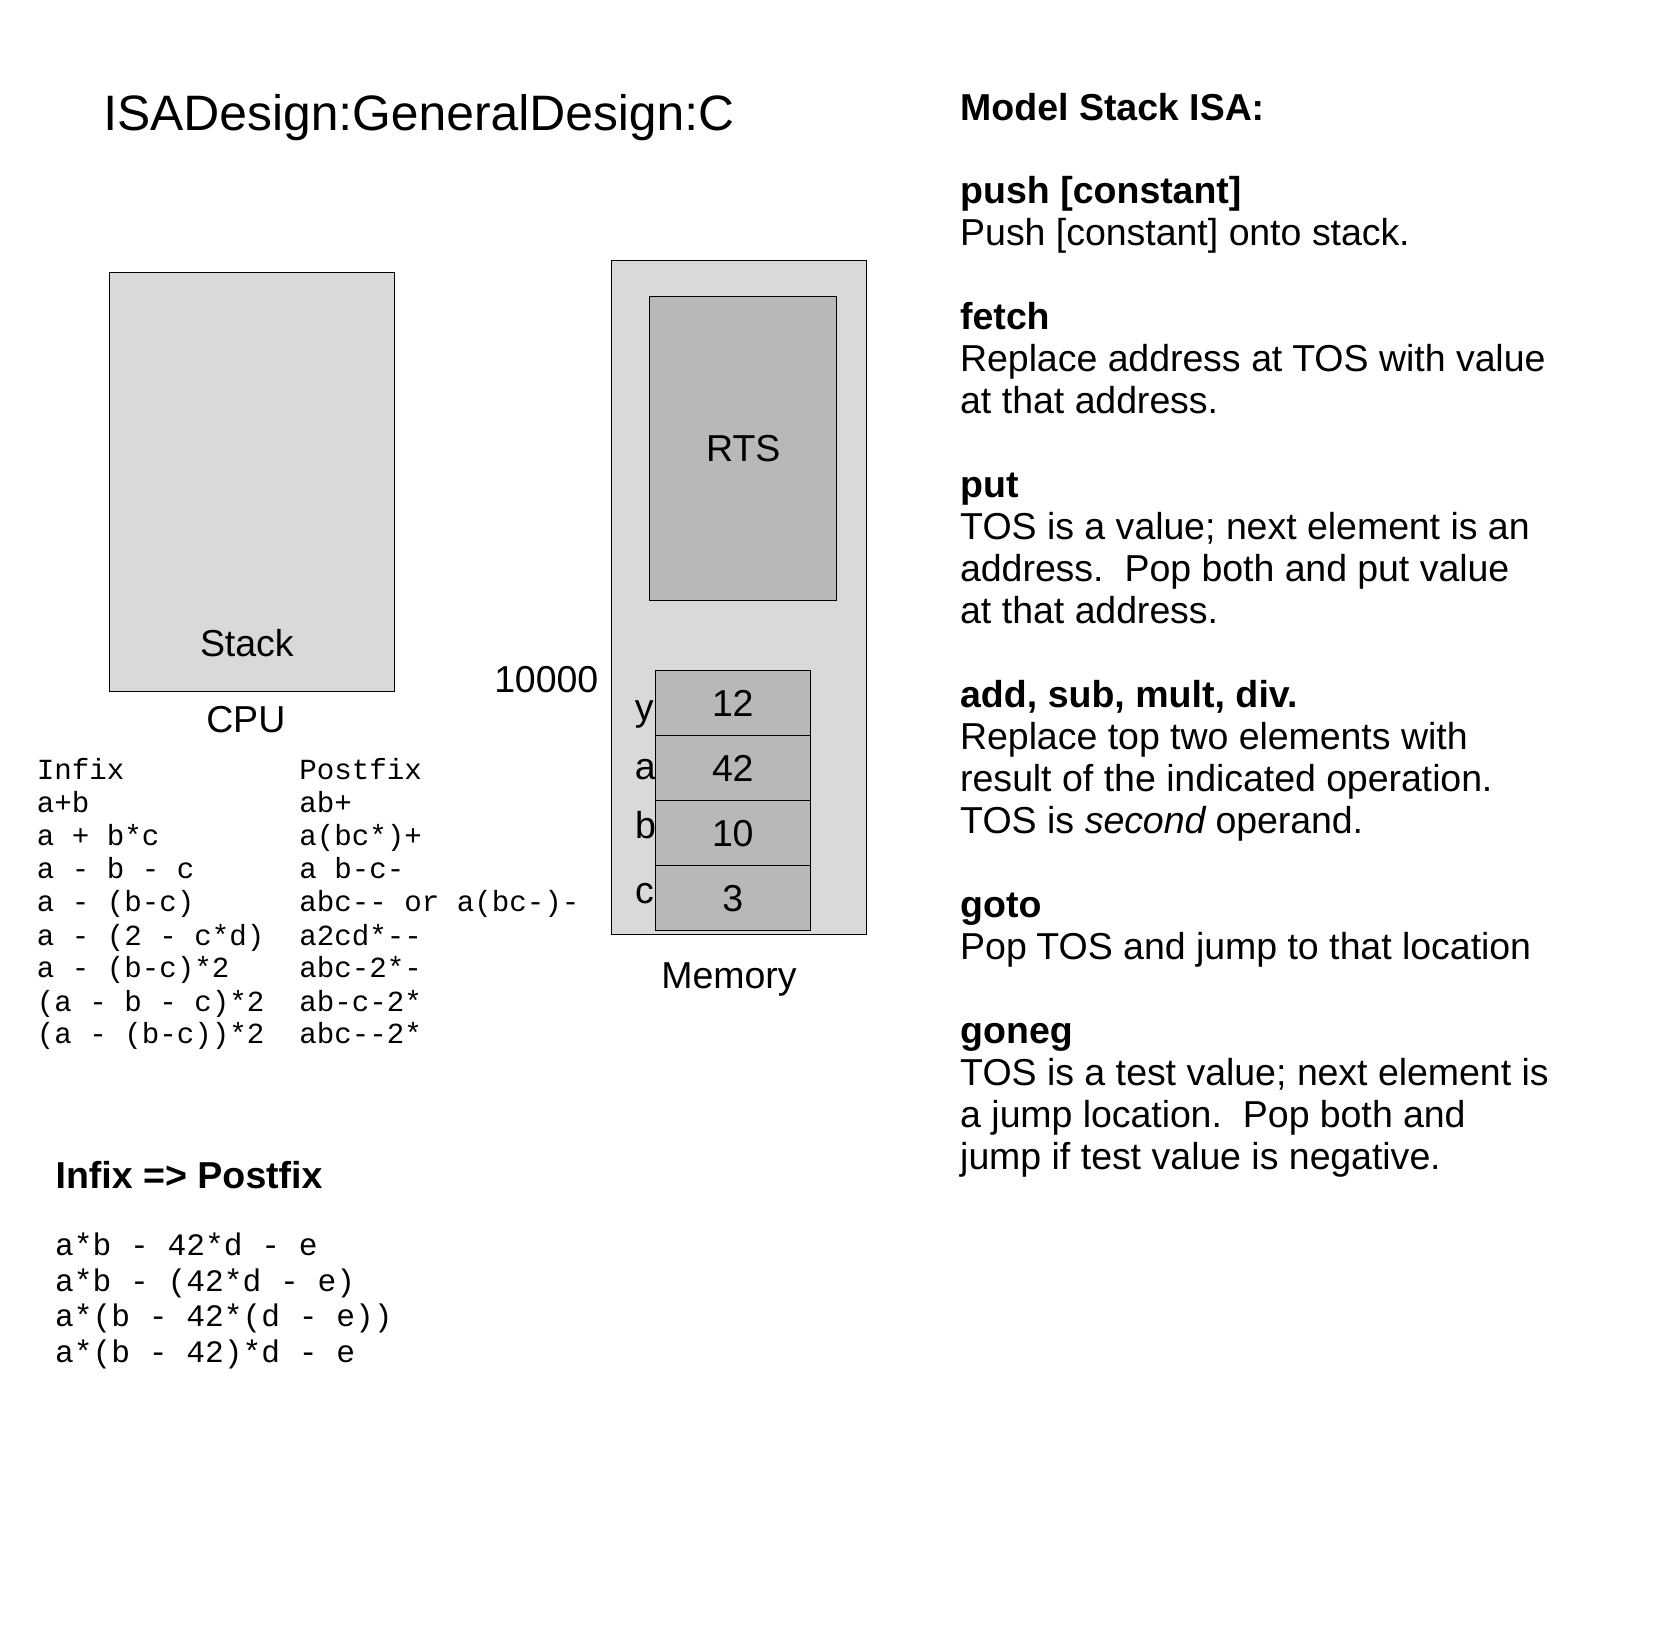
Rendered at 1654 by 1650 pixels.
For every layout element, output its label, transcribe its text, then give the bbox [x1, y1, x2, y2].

text_box a [620, 737, 671, 795]
text_box Memory [646, 946, 812, 1004]
text_box Stack [185, 615, 309, 673]
text_box [109, 272, 395, 692]
text_box c [621, 861, 669, 919]
text_box 12 [655, 670, 811, 735]
text_box [611, 260, 867, 935]
text_box a*b - 42*d - e a*b - (42*d - e) a*(b - 42*(d - e)) a*(b - 42)*d - e [40, 1222, 821, 1373]
text_box b [621, 796, 671, 854]
text_box Infix Postfix a+b ab+ a + b*c a(bc*)+ a - b - c a b-c- a - (b-c) abc-- or a(bc-)- a - (2 - c*d) a2cd*-- a - (b-c)*2 abc-2*- (a - b - c)*2 ab-c-2* (a - (b-c))*2 abc--2* [22, 748, 621, 1058]
text_box RTS [649, 296, 837, 601]
text_box 10000 [479, 650, 613, 708]
text_box Infix => Postfix [40, 1146, 338, 1205]
text_box ISADesign:GeneralDesign:C [88, 78, 945, 166]
text_box CPU [191, 691, 301, 748]
text_box 3 [655, 865, 811, 931]
text_box 42 [655, 735, 811, 800]
text_box 10 [655, 800, 811, 865]
text_box [621, 854, 655, 861]
text_box Model Stack ISA: push [constant] Push [constant] onto stack. fetch Replace address at TOS with value at that address. put TOS is a value; next element is an address. Pop both and put value at that address. add, sub, mult, div. Replace top two elements with result of the indicated operation. TOS is second operand. goto Pop TOS and jump to that location goneg TOS is a test value; next element is a jump location. Pop both and jump if test value is negative. [945, 78, 1571, 1288]
text_box y [620, 678, 668, 736]
